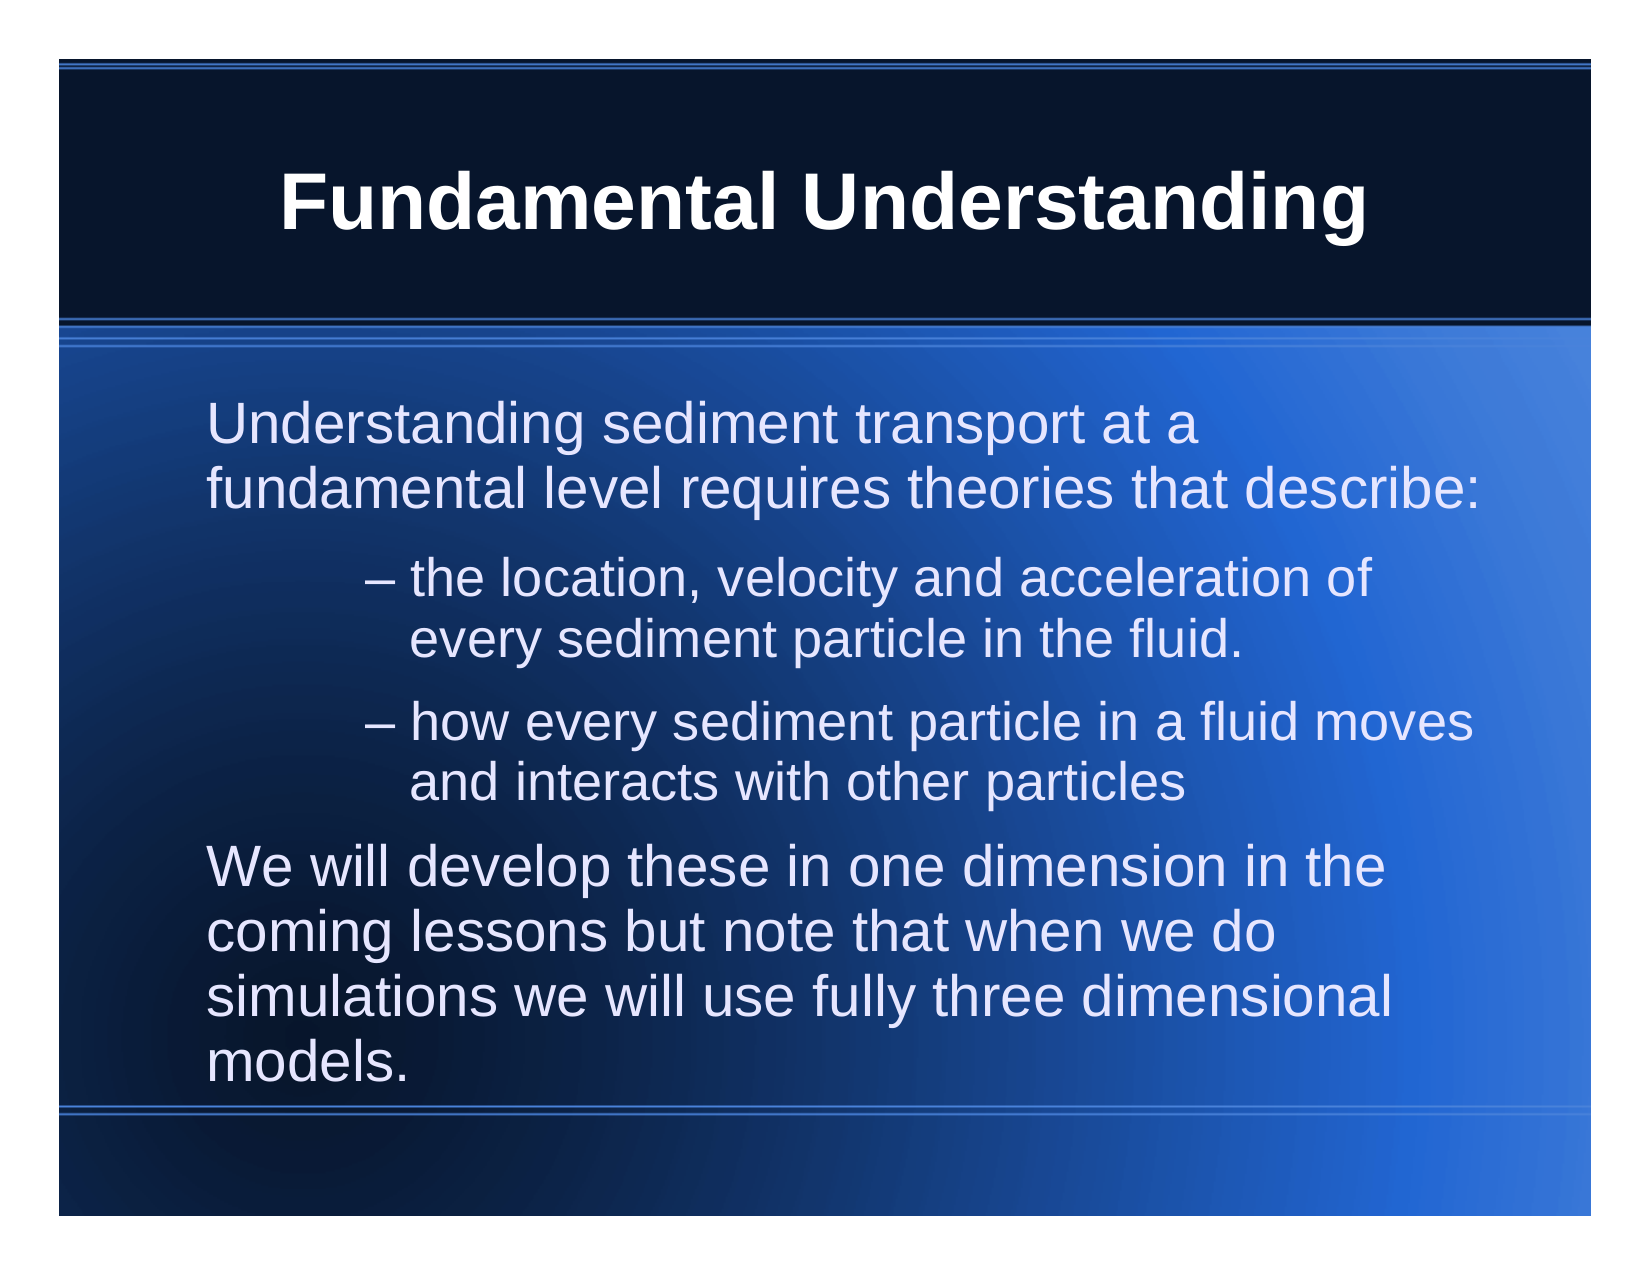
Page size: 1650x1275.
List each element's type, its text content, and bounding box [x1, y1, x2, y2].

picture [59, 59, 1591, 1216]
list Understanding sediment transport at a fundamental level requires theories that describe: – the location, velocity and acceleration of every sediment particle in the fluid. – how every sediment particle in a fluid moves and interacts with other particles We will develop these in one dimension in the coming lessons but note that when we do simulations we will use fully three dimensional models. [135, 390, 1515, 1154]
title Fundamental Understanding [135, 105, 1515, 299]
